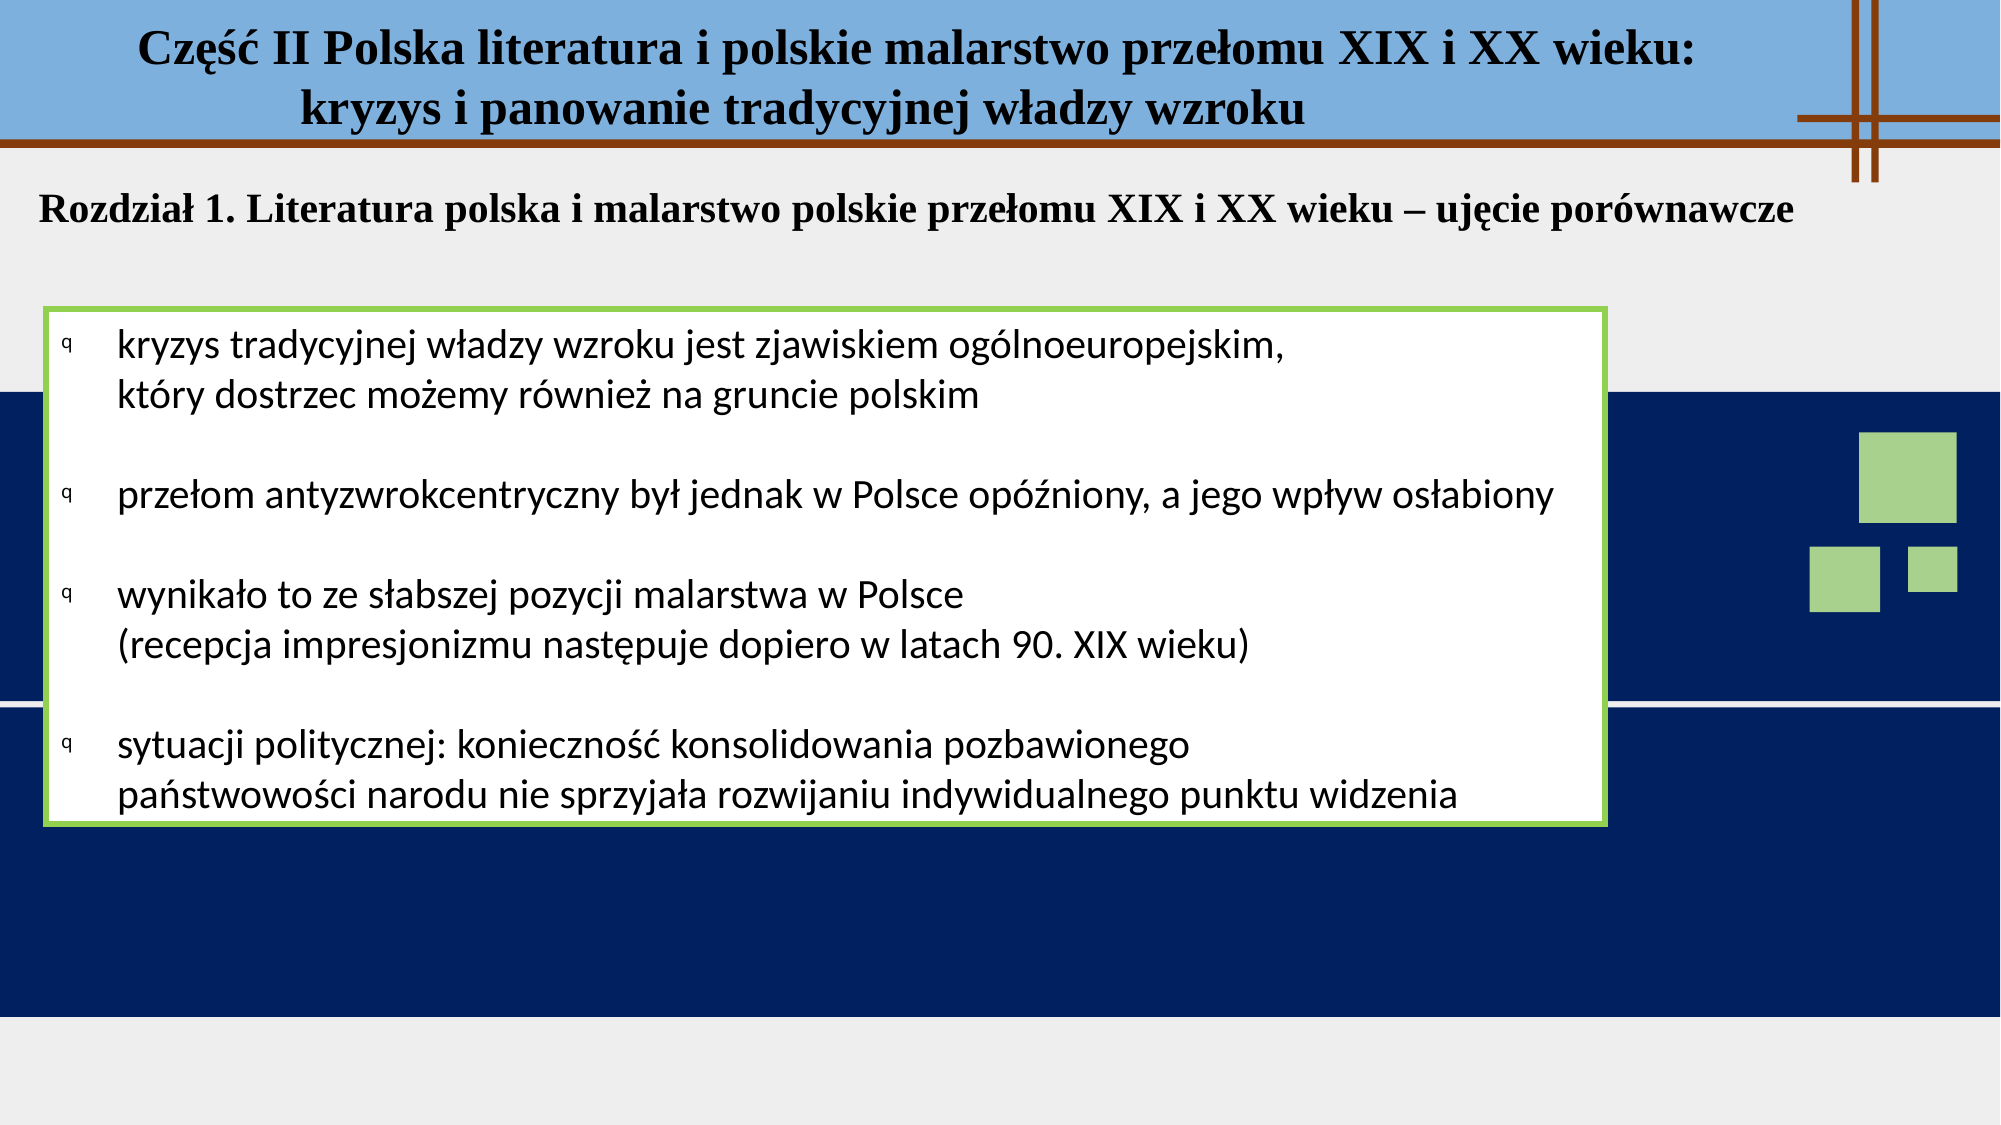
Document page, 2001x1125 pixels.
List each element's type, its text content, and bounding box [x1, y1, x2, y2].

text_box Część II Polska literatura i polskie malarstwo przełomu XIX i XX wieku: kryzys i panowanie tradycyjnej władzy wzroku [122, 7, 1810, 139]
text_box [1605, 391, 2001, 702]
text_box Rozdział 1. Literatura polska i malarstwo polskie przełomu XIX i XX wieku – ujęcie porównawcze [23, 173, 1860, 239]
text_box kryzys tradycyjnej władzy wzroku jest zjawiskiem ogólnoeuropejskim, który dostrzec możemy również na gruncie polskim przełom antyzwrokcentryczny był jednak w Polsce opóźniony, a jego wpływ osłabiony wynikało to ze słabszej pozycji malarstwa w Polsce (recepcja impresjonizmu następuje dopiero w latach 90. XIX wieku) sytuacji politycznej: konieczność konsolidowania pozbawionego państwowości narodu nie sprzyjała rozwijaniu indywidualnego punktu widzenia [46, 309, 1605, 825]
text_box [0, 707, 2001, 1017]
text_box [0, 391, 46, 702]
text_box [0, 0, 2001, 183]
